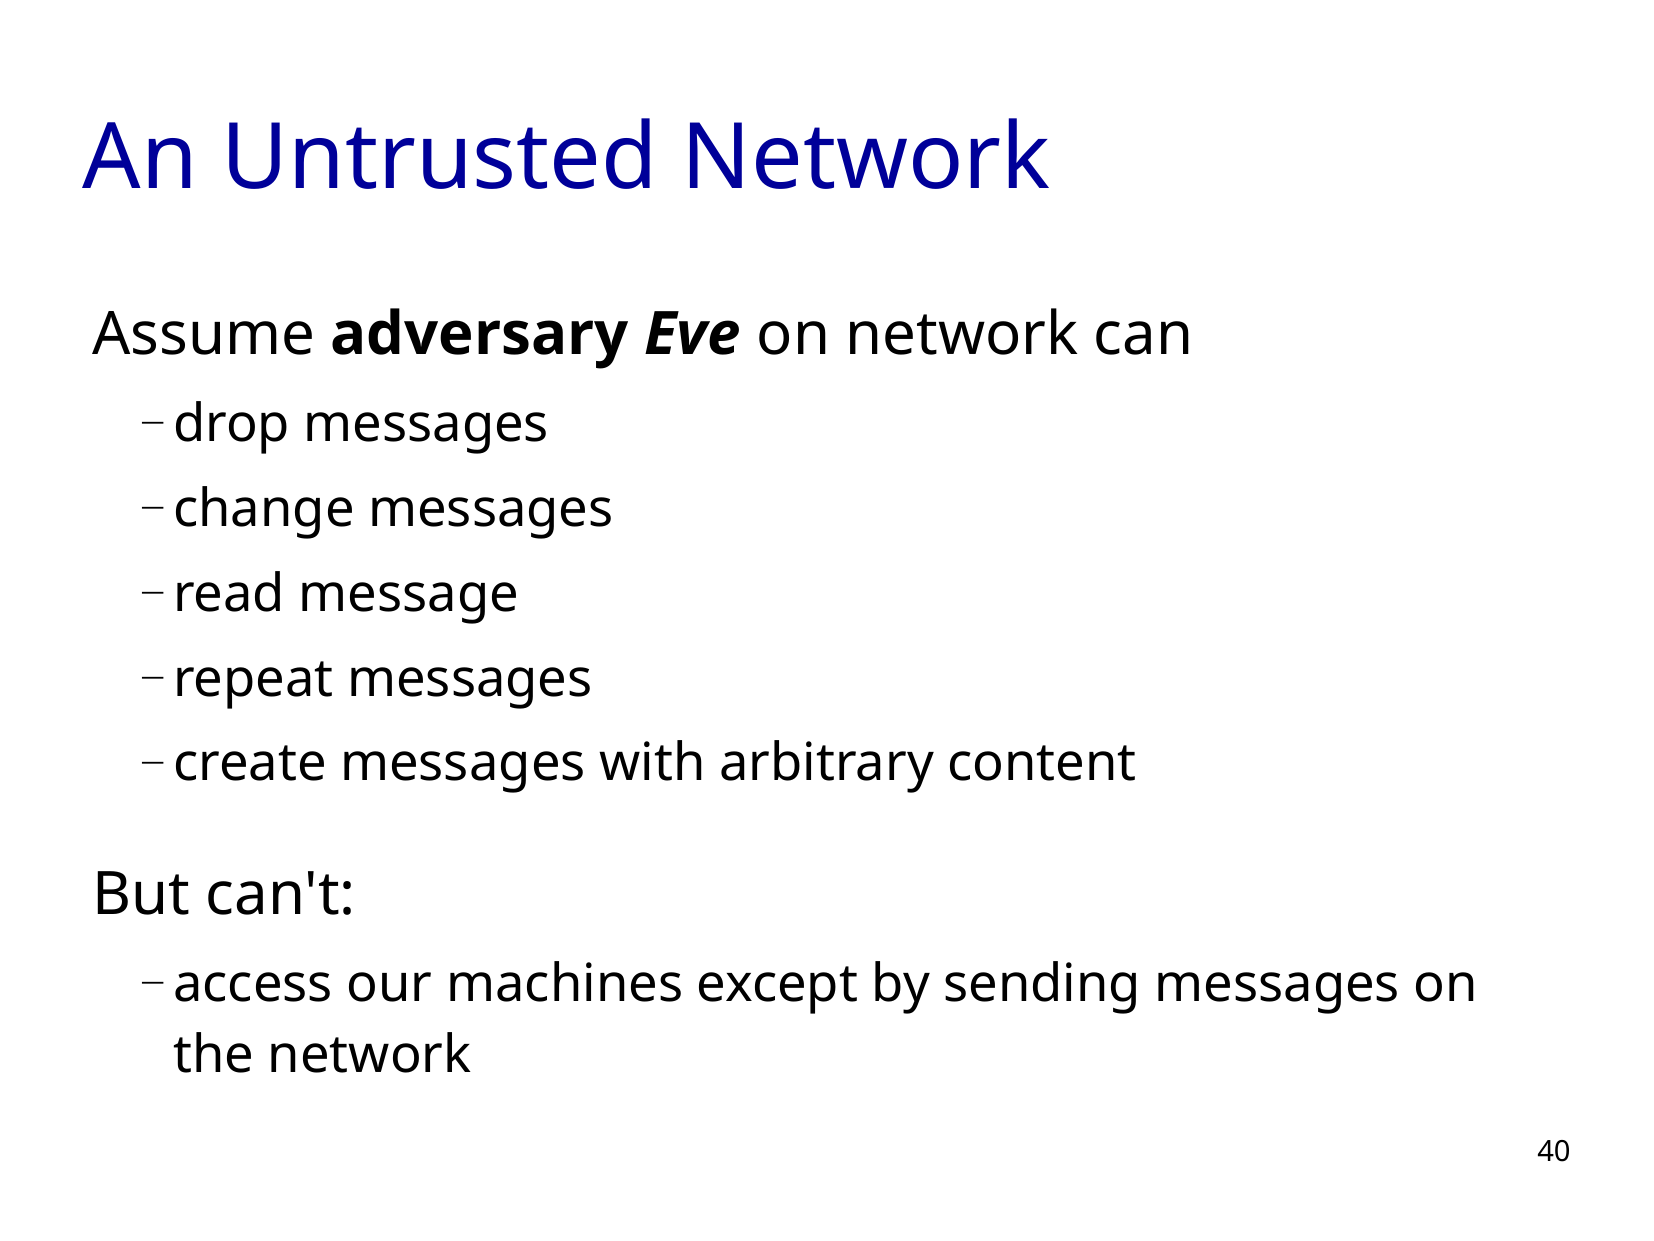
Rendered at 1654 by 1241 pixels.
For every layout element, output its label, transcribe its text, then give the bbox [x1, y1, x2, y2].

title An Untrusted Network [82, 49, 1571, 257]
list Assume adversary Eve on network can drop messages change messages read message repeat messages create messages with arbitrary content But can't: access our machines except by sending messages on the network [60, 290, 1571, 1096]
